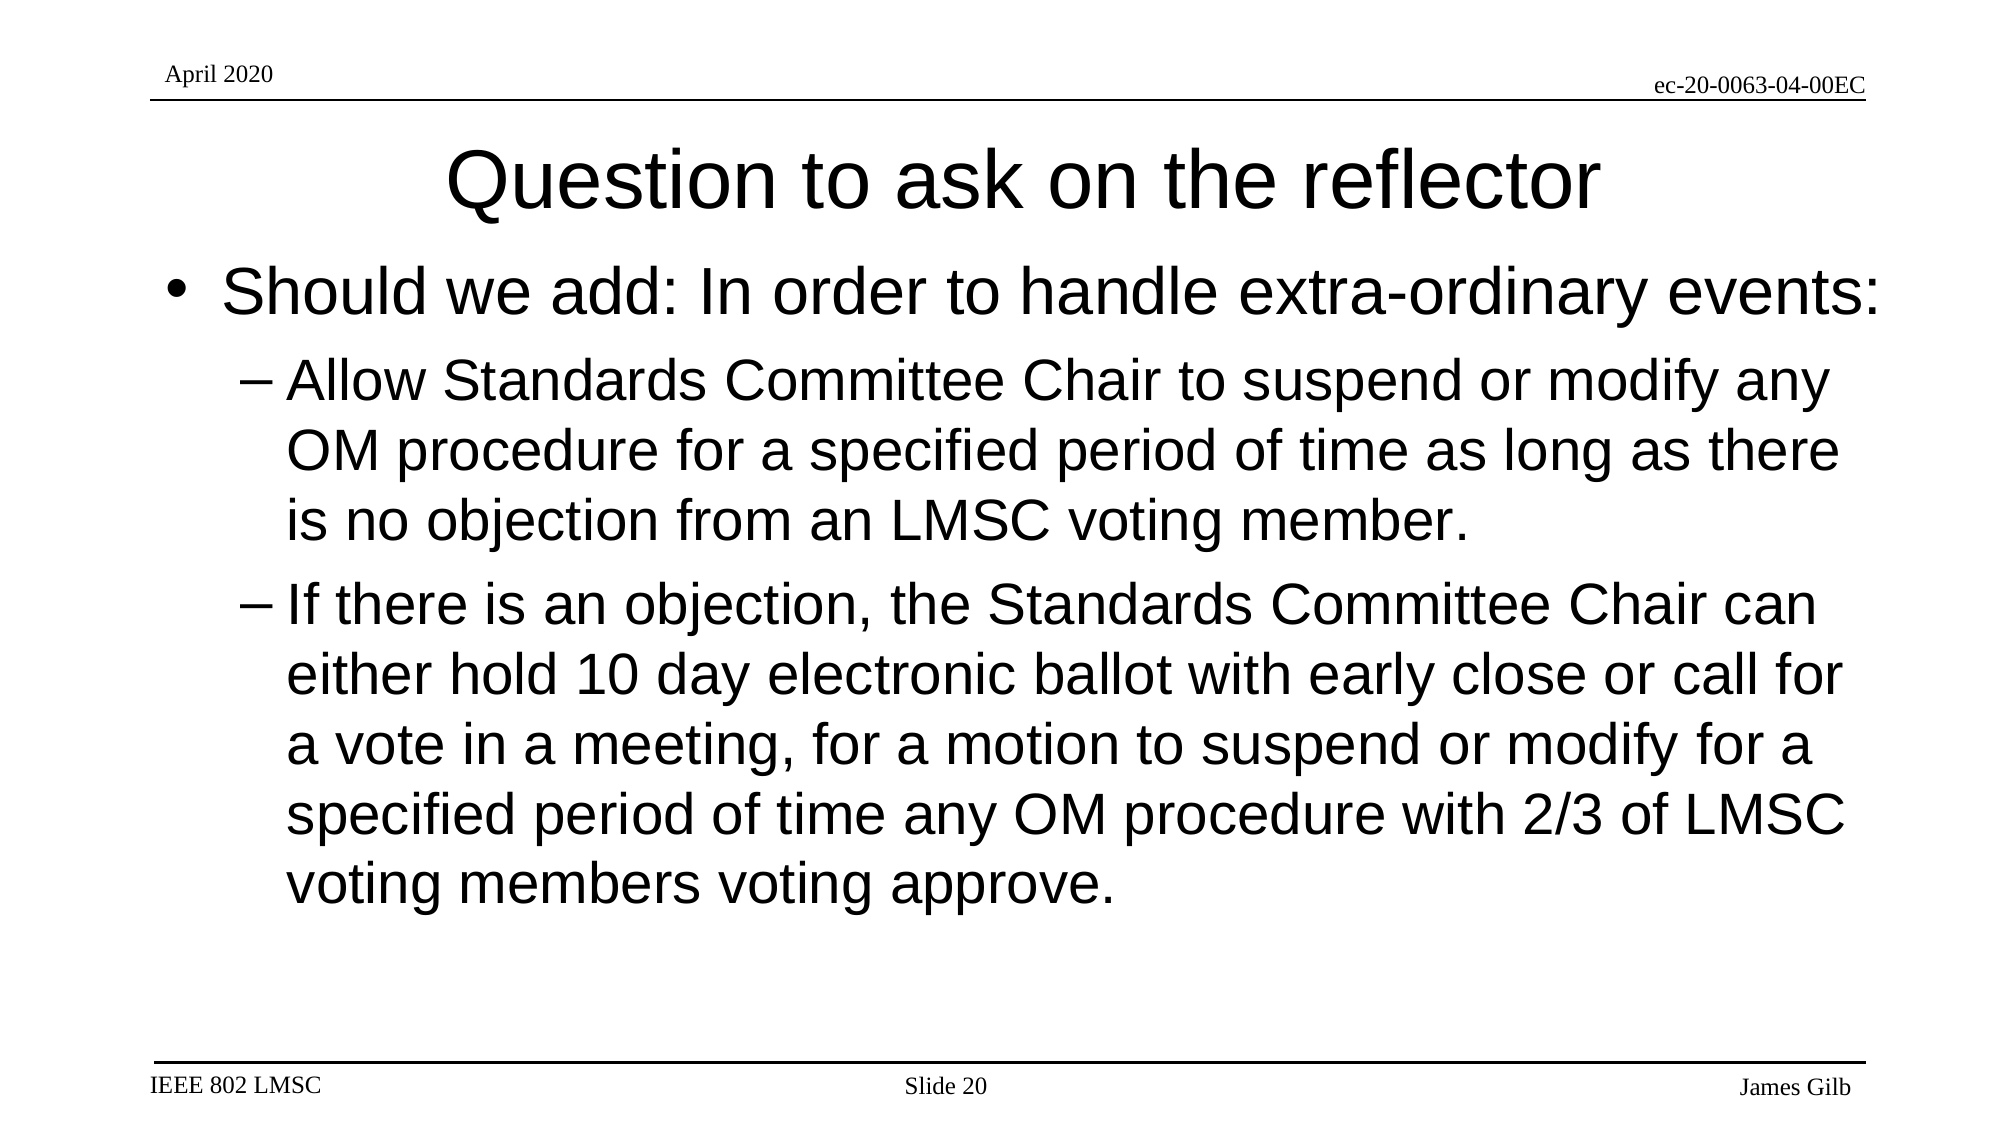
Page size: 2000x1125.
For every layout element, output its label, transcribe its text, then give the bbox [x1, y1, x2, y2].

list Should we add: In order to handle extra-ordinary events: Allow Standards Committee Chair to suspend or modify any OM procedure for a specified period of time as long as there is no objection from an LMSC voting member. If there is an objection, the Standards Committee Chair can either hold 10 day electronic ballot with early close or call for a vote in a meeting, for a motion to suspend or modify for a specified period of time any OM procedure with 2/3 of LMSC voting members voting approve. [149, 239, 1900, 1051]
title Question to ask on the reflector [149, 112, 1900, 238]
